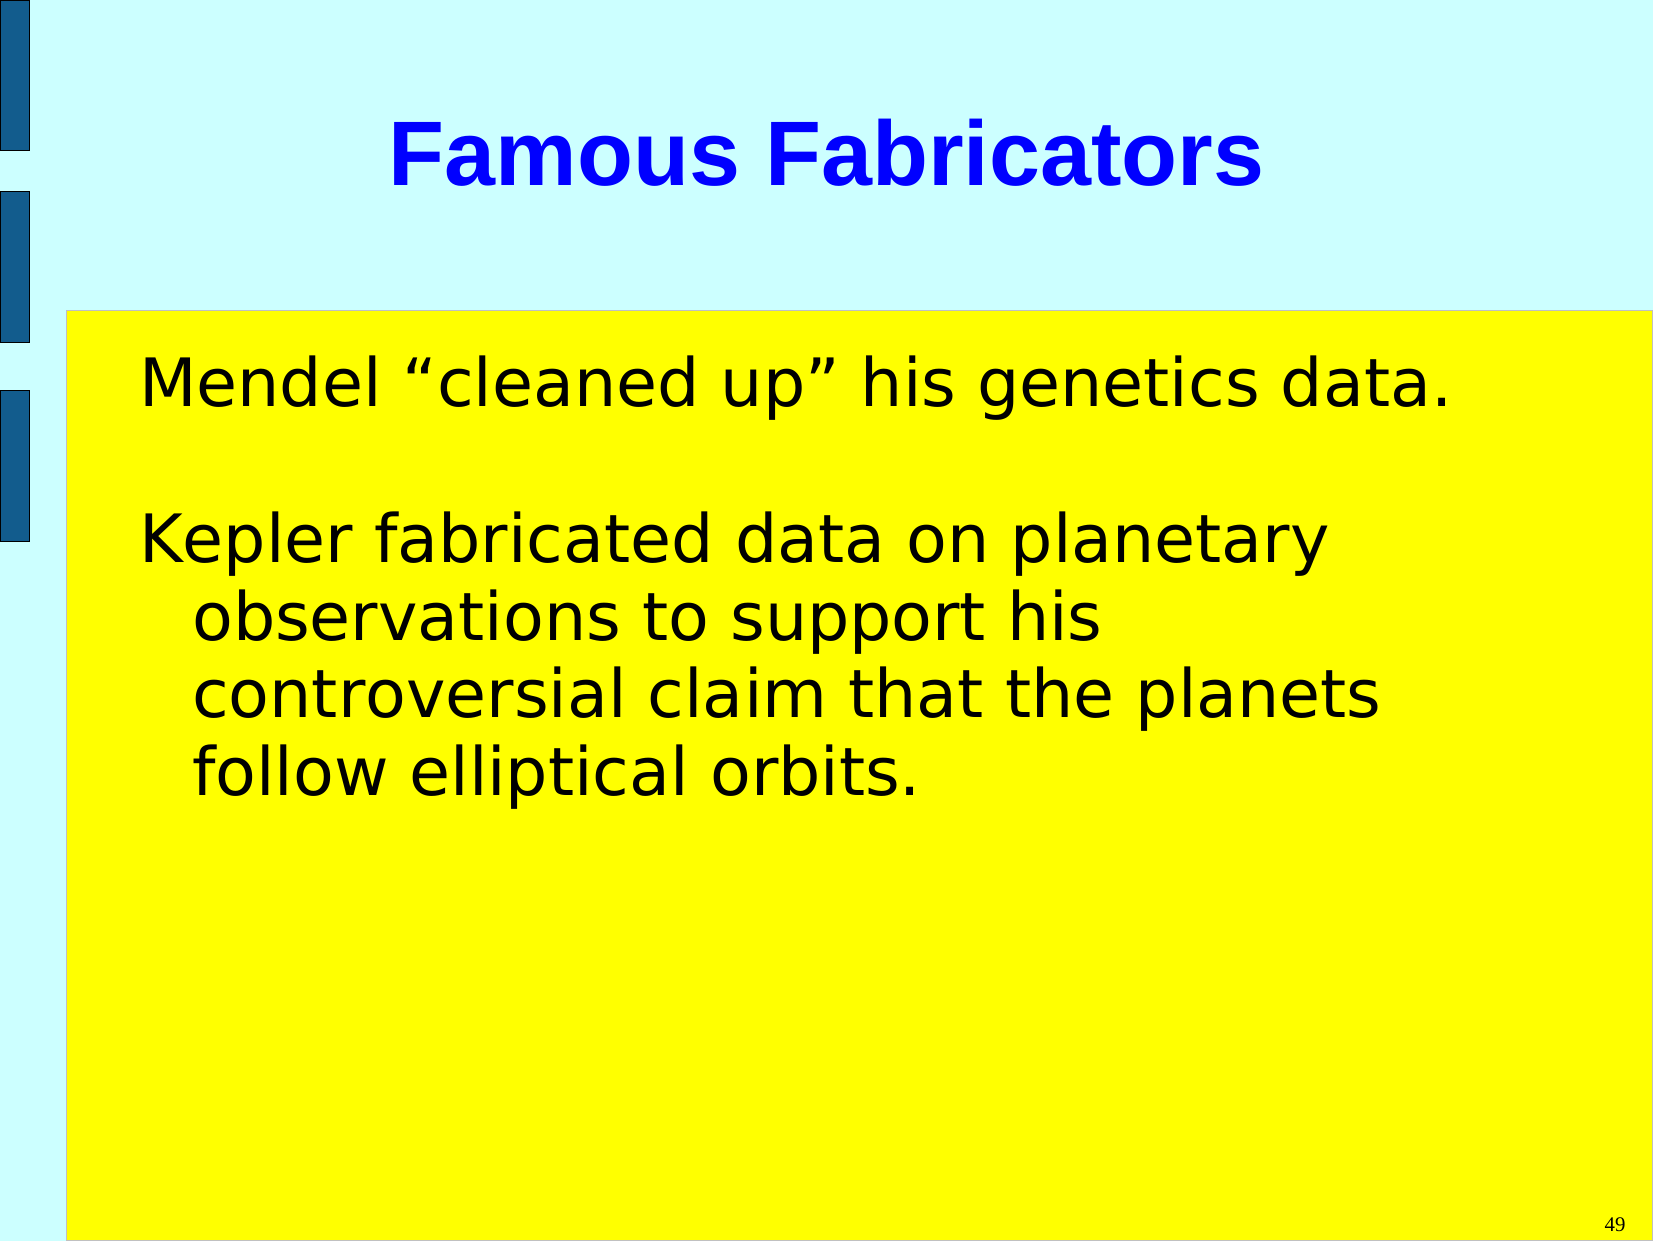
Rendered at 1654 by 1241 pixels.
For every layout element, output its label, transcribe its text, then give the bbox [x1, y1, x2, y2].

title Famous Fabricators [121, 49, 1534, 258]
list Mendel “cleaned up” his genetics data. Kepler fabricated data on planetary observations to support his controversial claim that the planets follow elliptical orbits. [121, 344, 1534, 1127]
